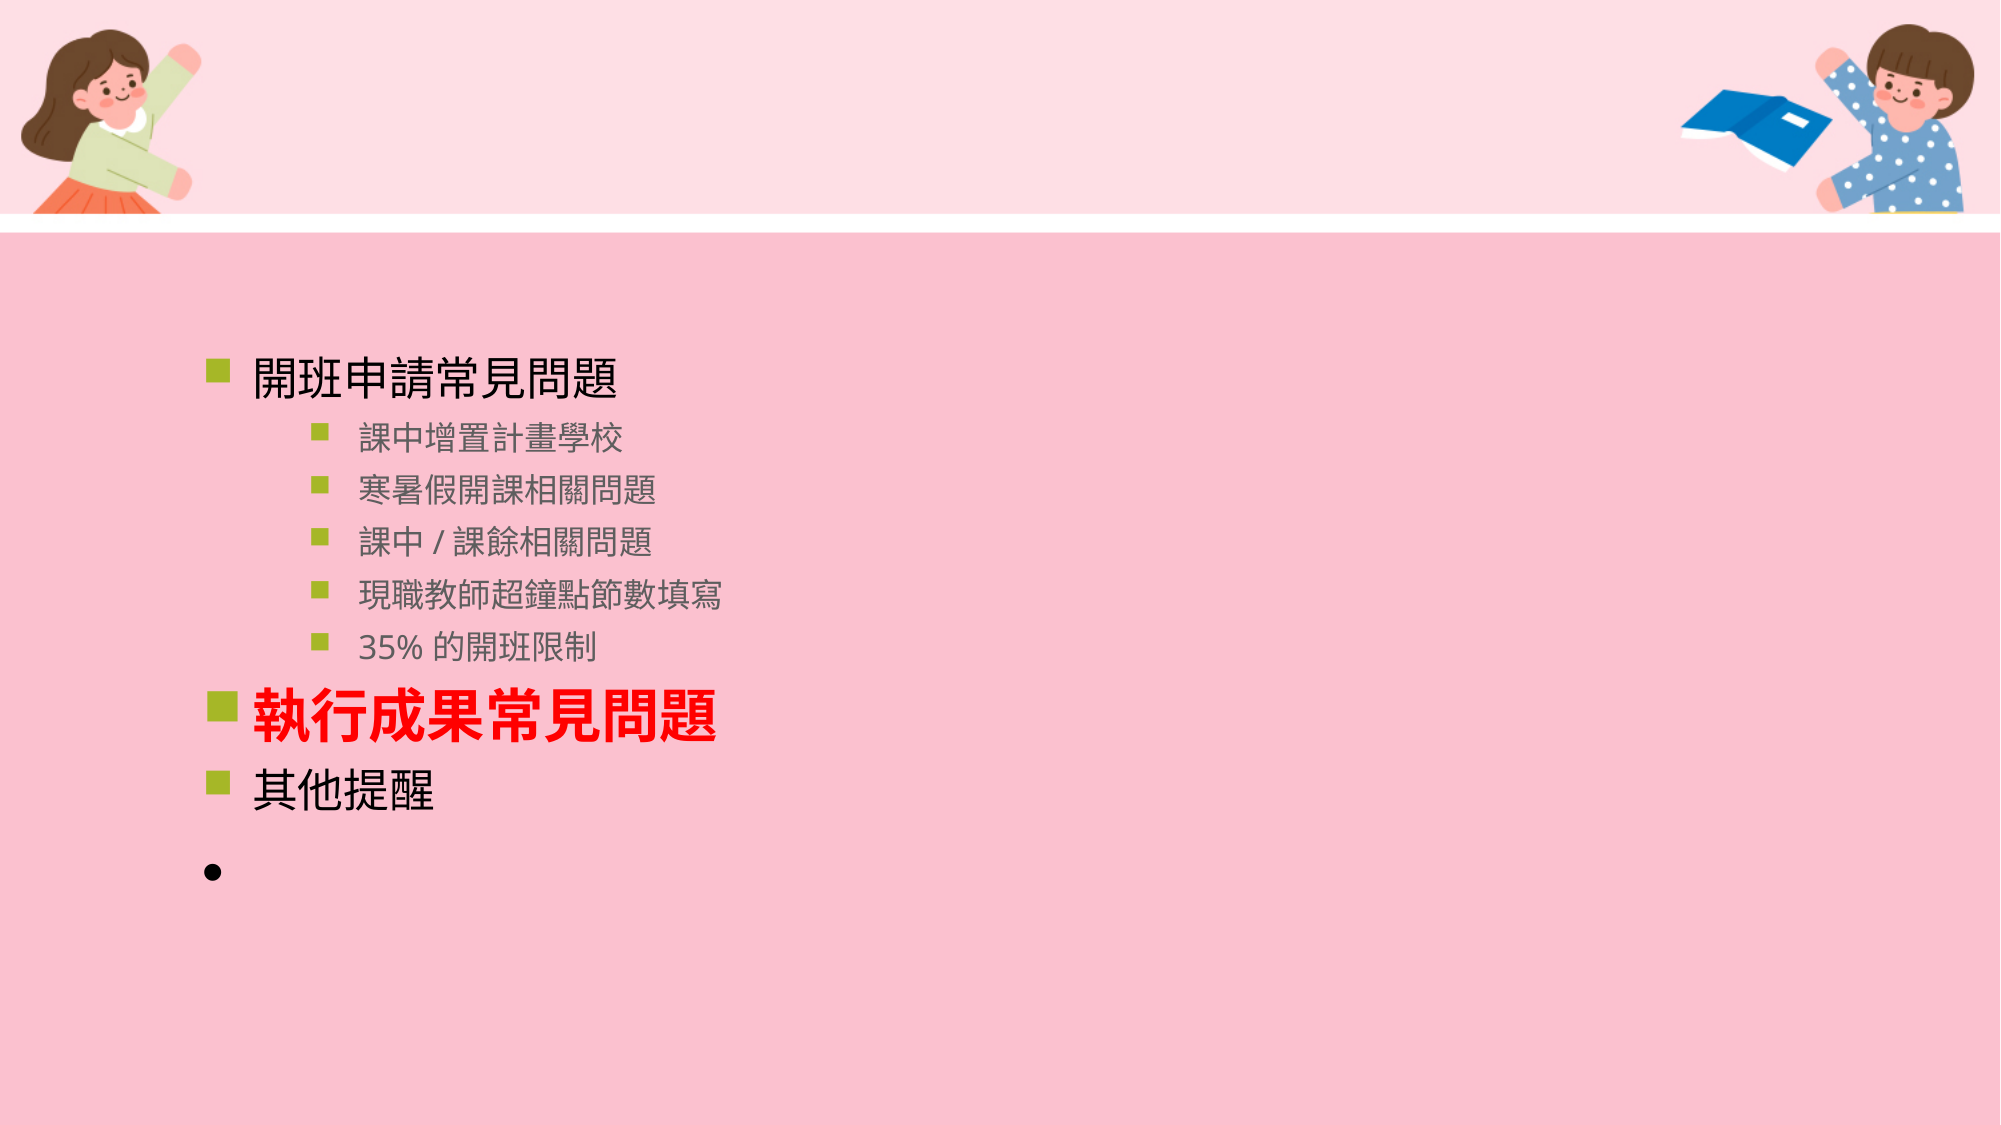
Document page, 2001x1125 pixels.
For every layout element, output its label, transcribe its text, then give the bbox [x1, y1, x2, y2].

subtitle 開班申請常見問題 課中增置計畫學校 寒暑假開課相關問題 課中/課餘相關問題 現職教師超鐘點節數填寫 35%的開班限制 執行成果常見問題 其他提醒 [186, 341, 1968, 1031]
